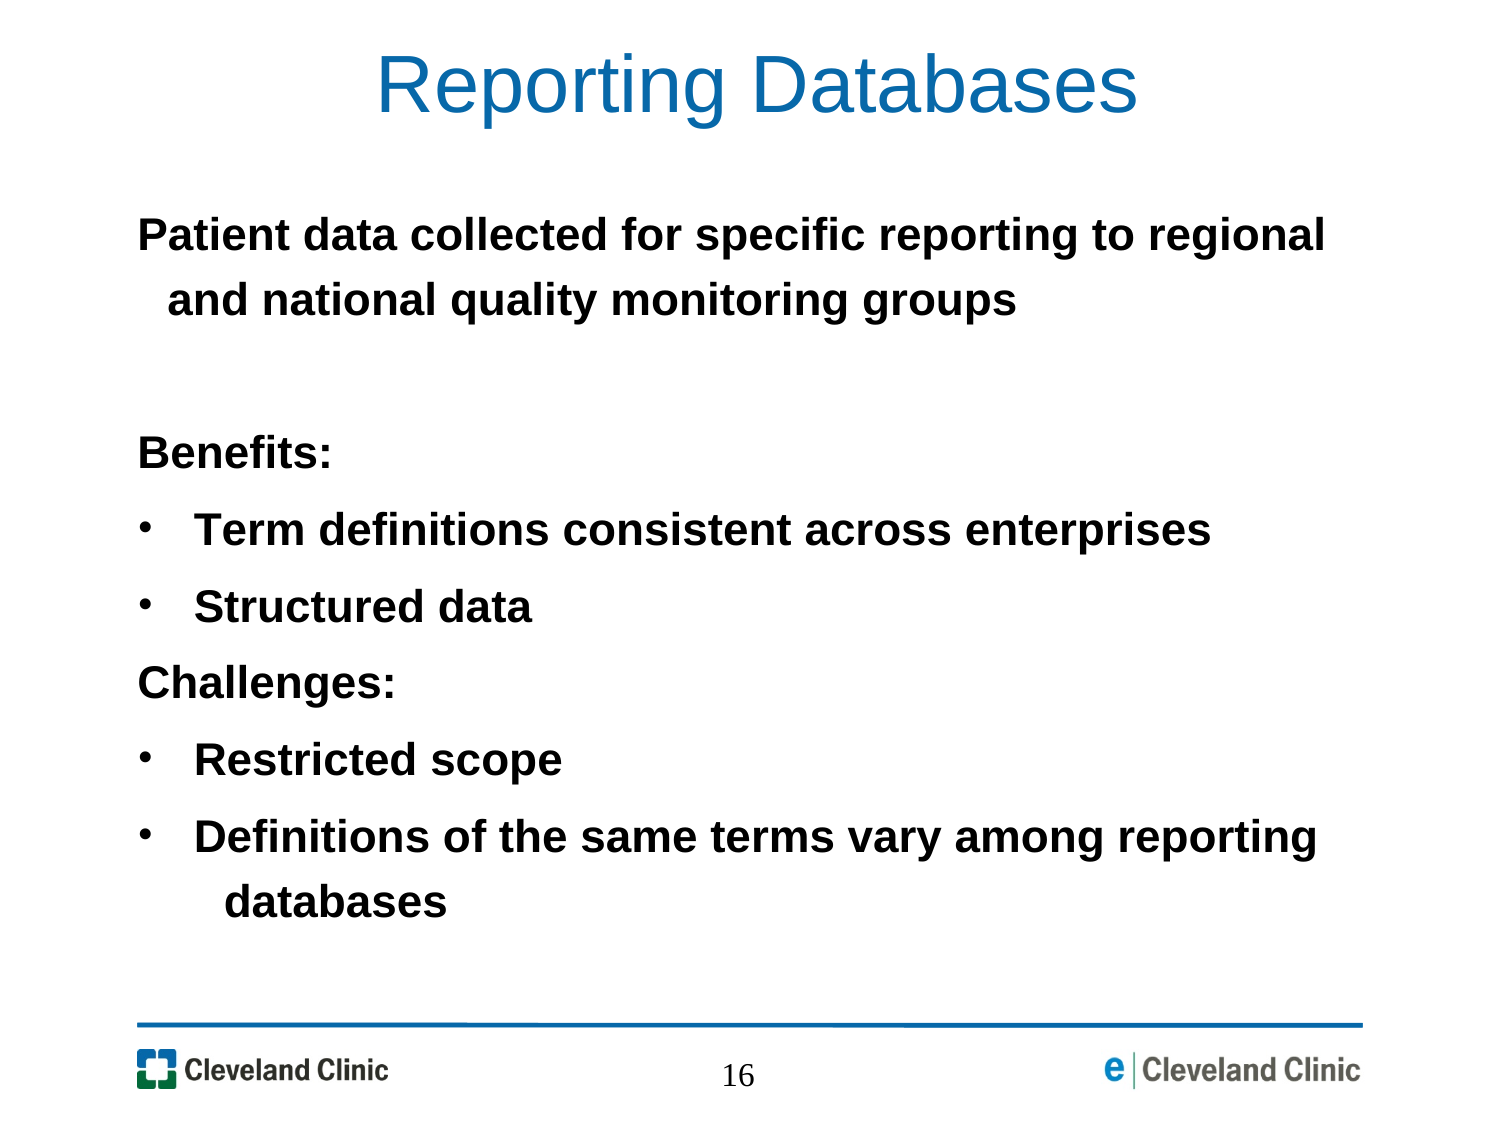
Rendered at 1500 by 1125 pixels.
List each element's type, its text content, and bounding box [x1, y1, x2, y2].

list Patient data collected for specific reporting to regional and national quality monitoring groups Benefits: Term definitions consistent across enterprises Structured data Challenges: Restricted scope Definitions of the same terms vary among reporting databases [115, 187, 1389, 1125]
title Reporting Databases [0, 0, 1500, 144]
